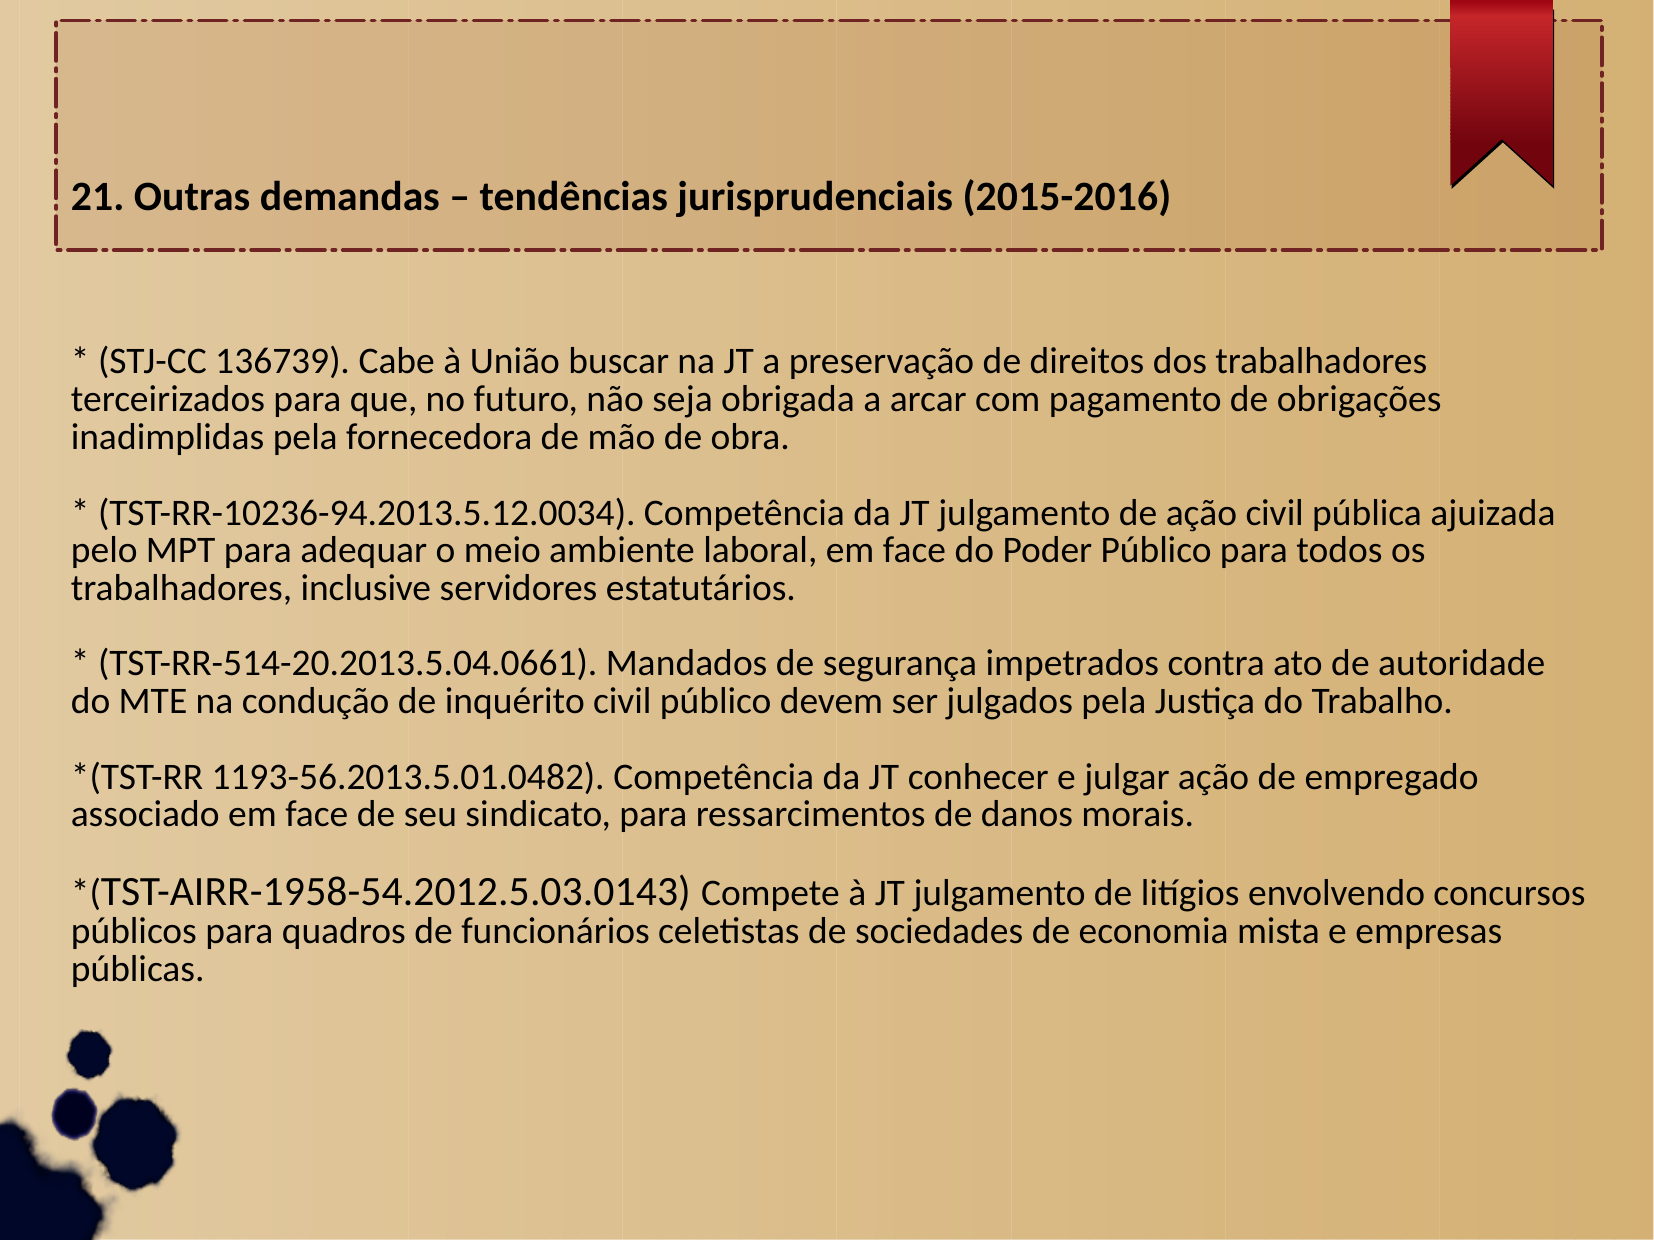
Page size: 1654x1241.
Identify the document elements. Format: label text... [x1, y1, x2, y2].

title 21. Outras demandas – tendências jurisprudenciais (2015-2016) * (STJ-CC 136739). Cabe à União buscar na JT a preservação de direitos dos trabalhadores terceirizados para que, no futuro, não seja obrigada a arcar com pagamento de obrigações inadimplidas pela fornecedora de mão de obra. * (TST-RR-10236-94.2013.5.12.0034). Competência da JT julgamento de ação civil pública ajuizada pelo MPT para adequar o meio ambiente laboral, em face do Poder Público para todos os trabalhadores, inclusive servidores estatutários. * (TST-RR-514-20.2013.5.04.0661). Mandados de segurança impetrados contra ato de autoridade do MTE na condução de inquérito civil público devem ser julgados pela Justiça do Trabalho. *(TST-RR 1193-56.2013.5.01.0482). Competência da JT conhecer e julgar ação de empregado associado em face de seu sindicato, para ressarcimentos de danos morais. *(TST-AIRR-1958-54.2012.5.03.0143) Compete à JT julgamento de litígios envolvendo concursos públicos para quadros de funcionários celetistas de sociedades de economia mista e empresas públicas. [70, 59, 1595, 1111]
